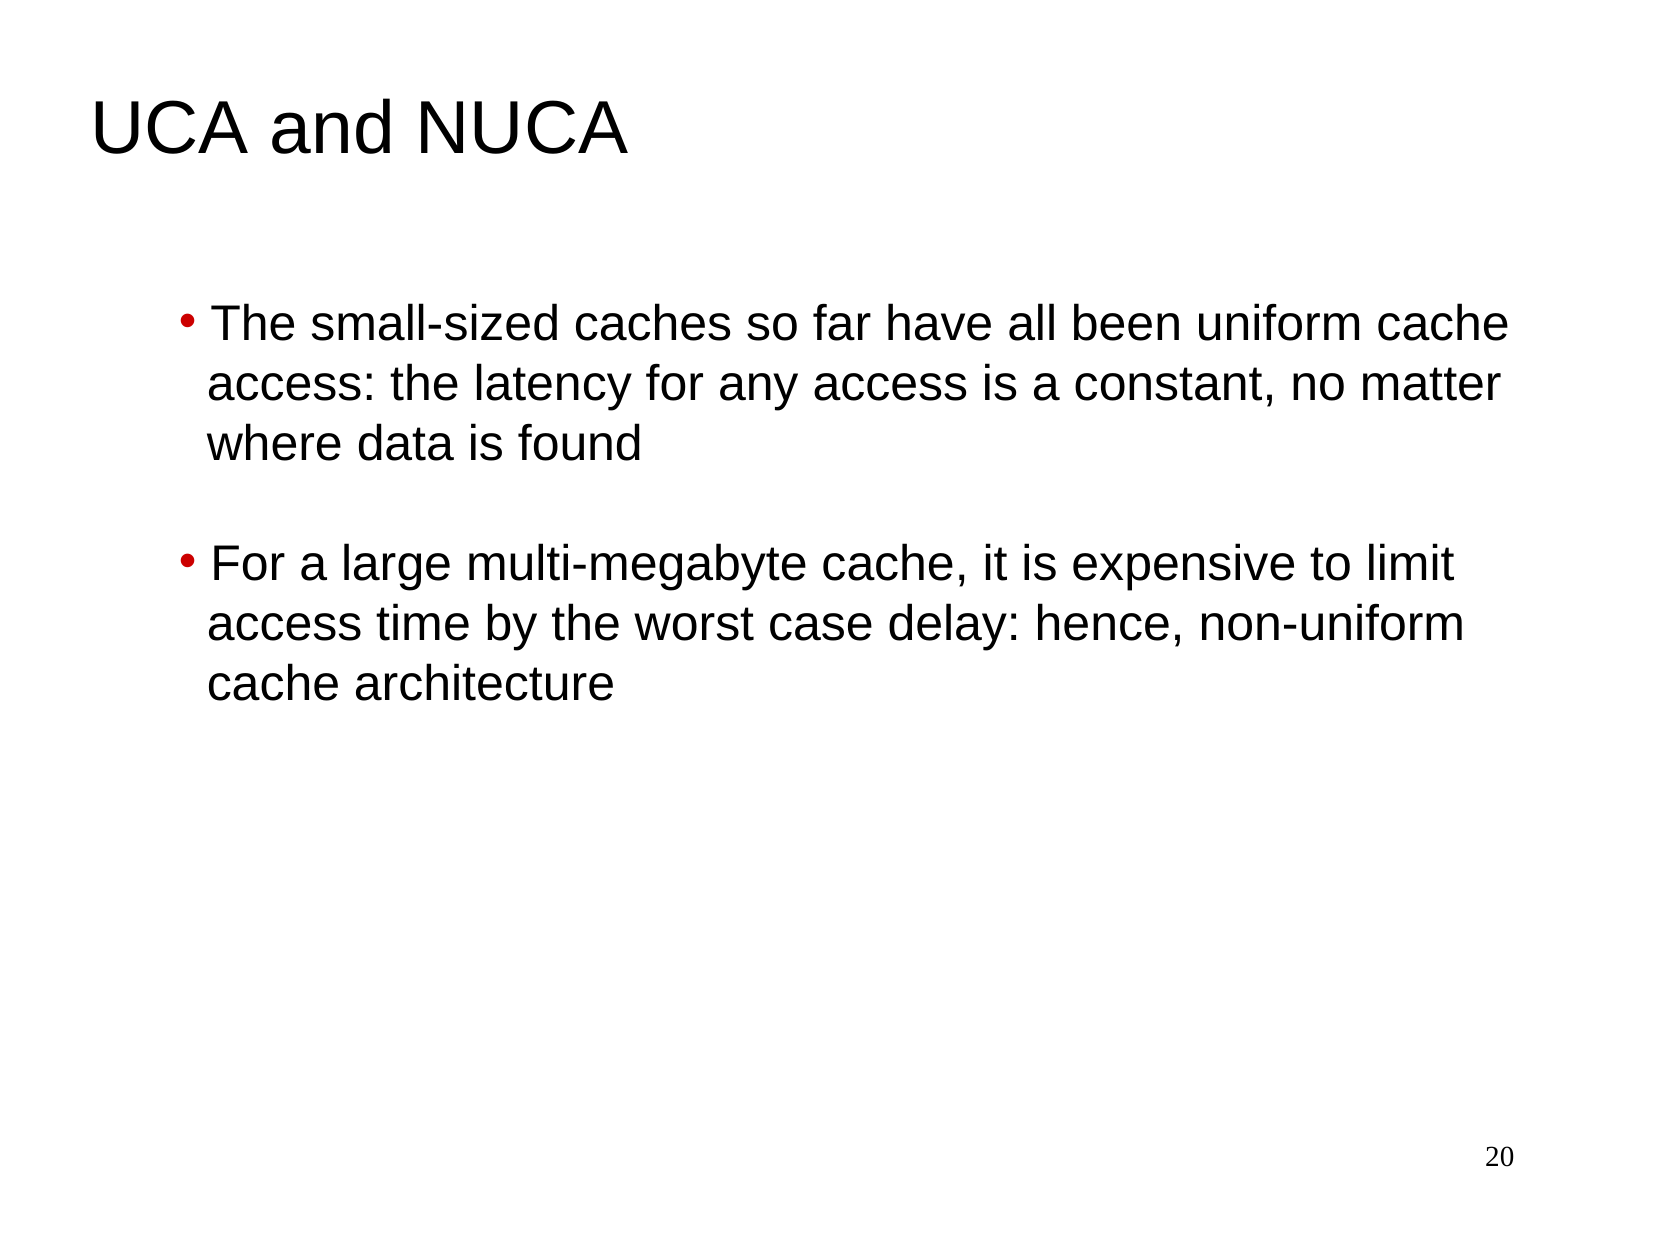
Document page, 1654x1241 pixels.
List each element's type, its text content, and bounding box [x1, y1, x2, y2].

text_box UCA and NUCA [75, 71, 644, 177]
text_box <number> [1184, 1129, 1530, 1213]
text_box The small-sized caches so far have all been uniform cache access: the latency for any access is a constant, no matter where data is found For a large multi-megabyte cache, it is expensive to limit access time by the worst case delay: hence, non-uniform cache architecture [164, 282, 1526, 719]
